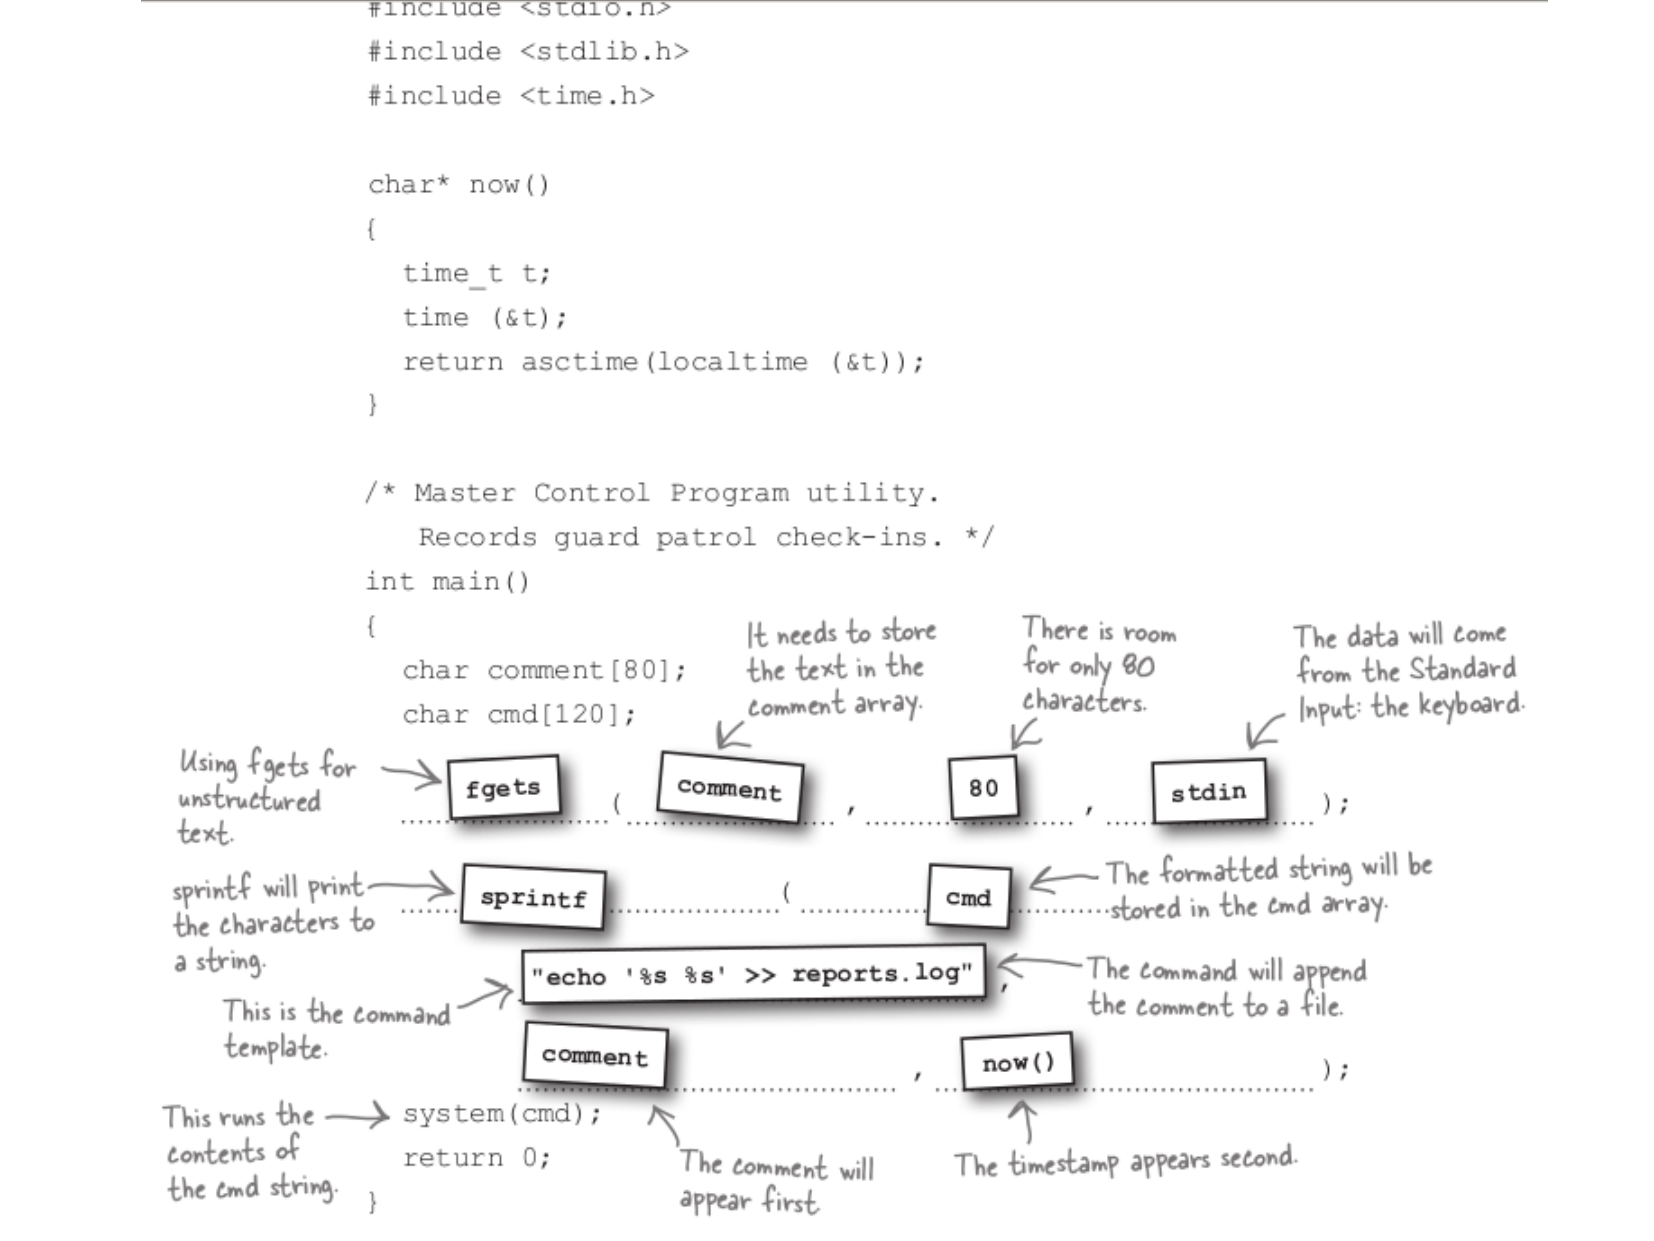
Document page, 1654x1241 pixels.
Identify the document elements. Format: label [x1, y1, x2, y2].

picture [141, 0, 1548, 1229]
